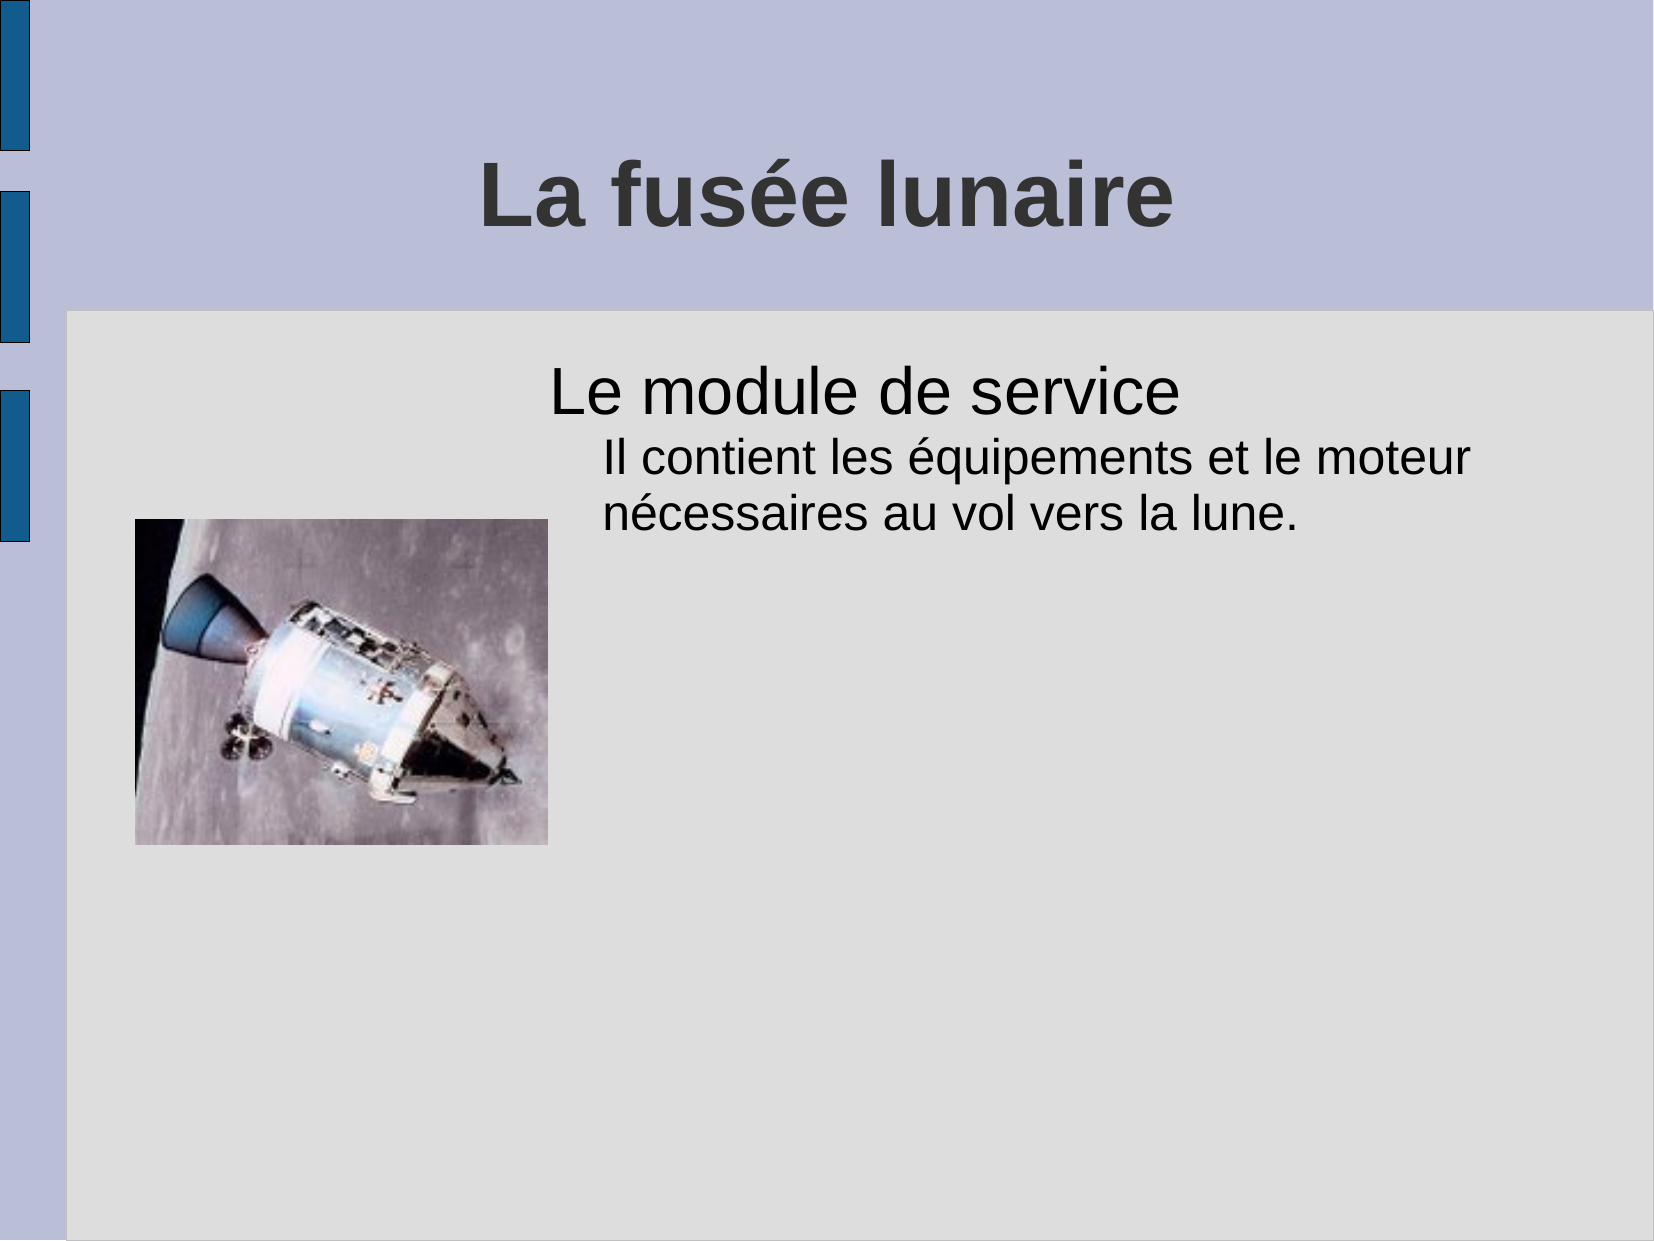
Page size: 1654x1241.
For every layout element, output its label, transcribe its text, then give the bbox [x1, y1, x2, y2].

title La fusée lunaire [121, 91, 1534, 299]
picture [135, 519, 548, 845]
list Le module de service Il contient les équipements et le moteur nécessaires au vol vers la lune. [531, 354, 1517, 541]
